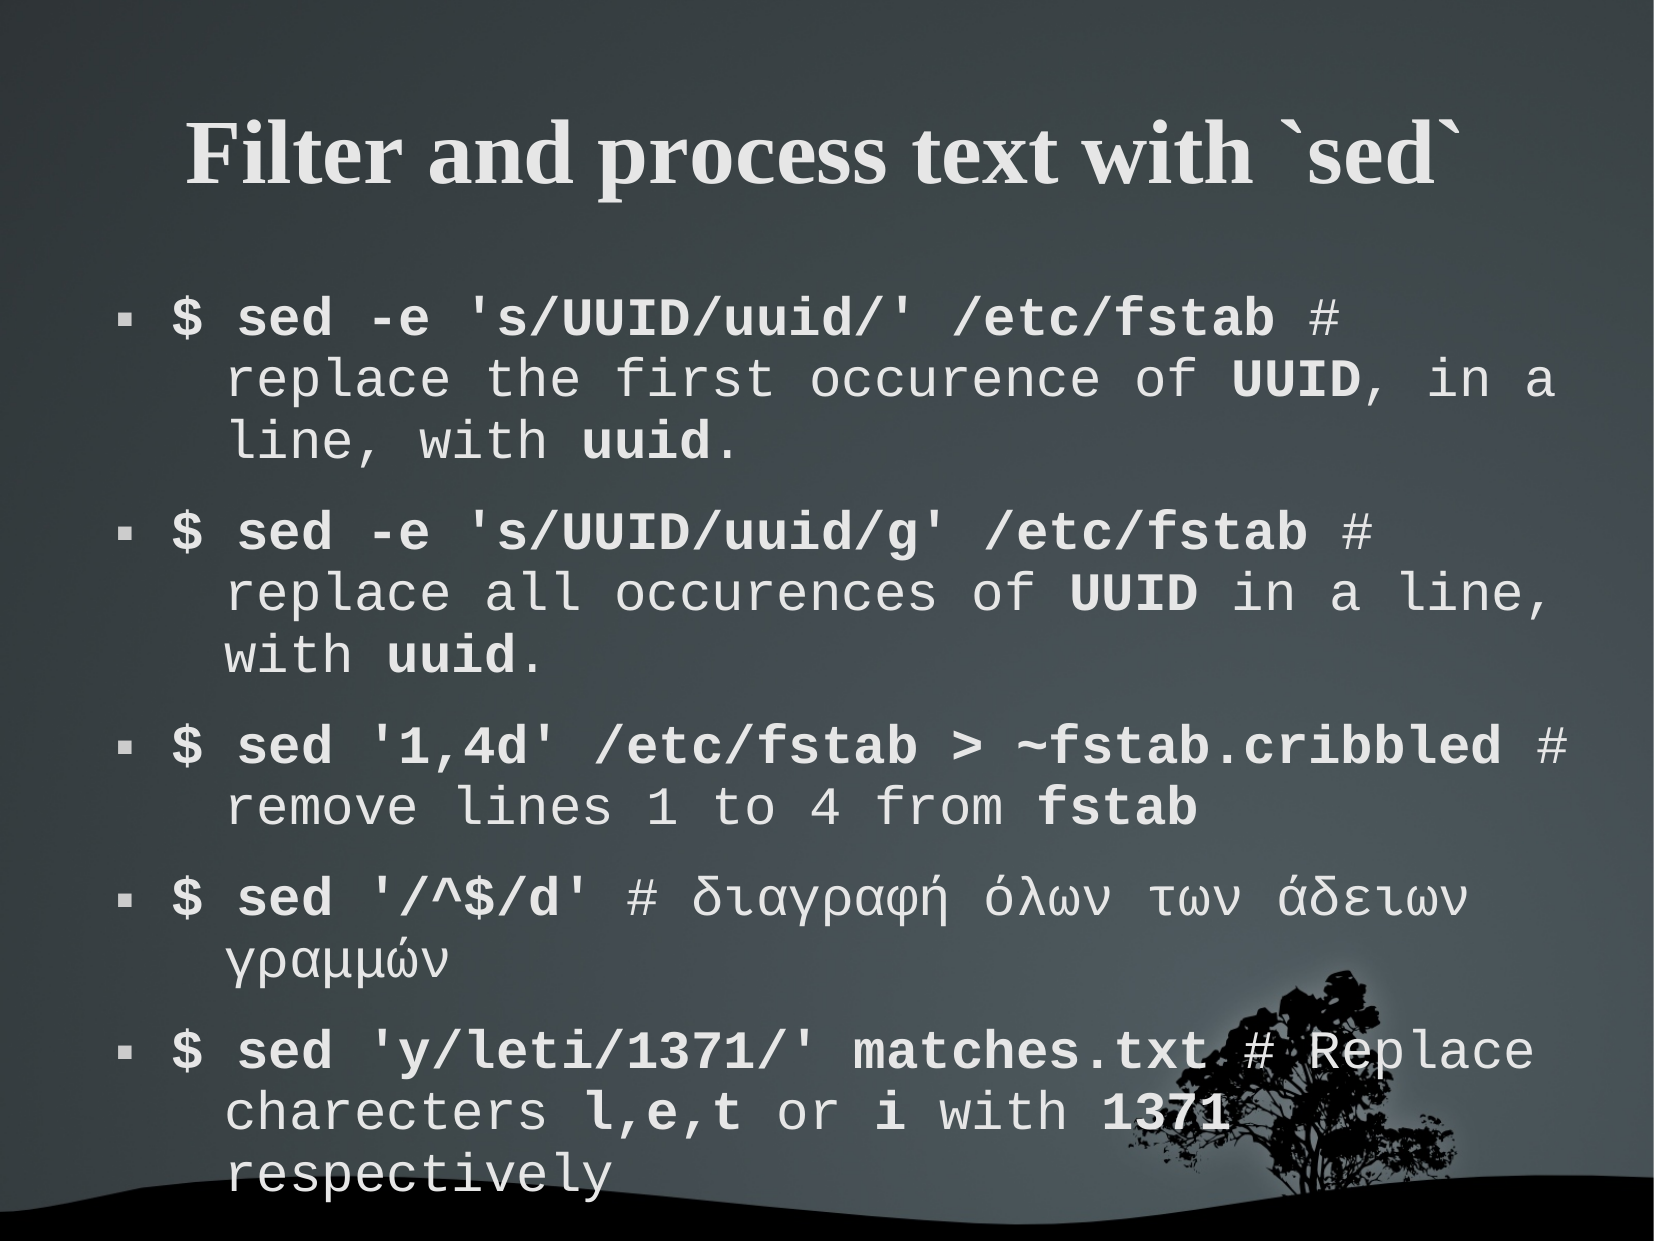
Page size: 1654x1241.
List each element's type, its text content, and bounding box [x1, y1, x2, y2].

title Filter and process text with `sed` [82, 33, 1571, 273]
list $ sed -e 's/UUID/uuid/' /etc/fstab # replace the first occurence of UUID, in a line, with uuid. $ sed -e 's/UUID/uuid/g' /etc/fstab # replace all occurences of UUID in a line, with uuid. $ sed '1,4d' /etc/fstab > ~fstab.cribbled # remove lines 1 to 4 from fstab $ sed '/^$/d' # διαγραφή όλων των άδειων γραμμών $ sed 'y/leti/1371/' matches.txt # Replace charecters l,e,t or i with 1371 respectively $ sed -f rot13.sed matches.txt # run sed commands from the rot13.sed file [82, 290, 1571, 1217]
picture [0, 0, 1654, 1241]
